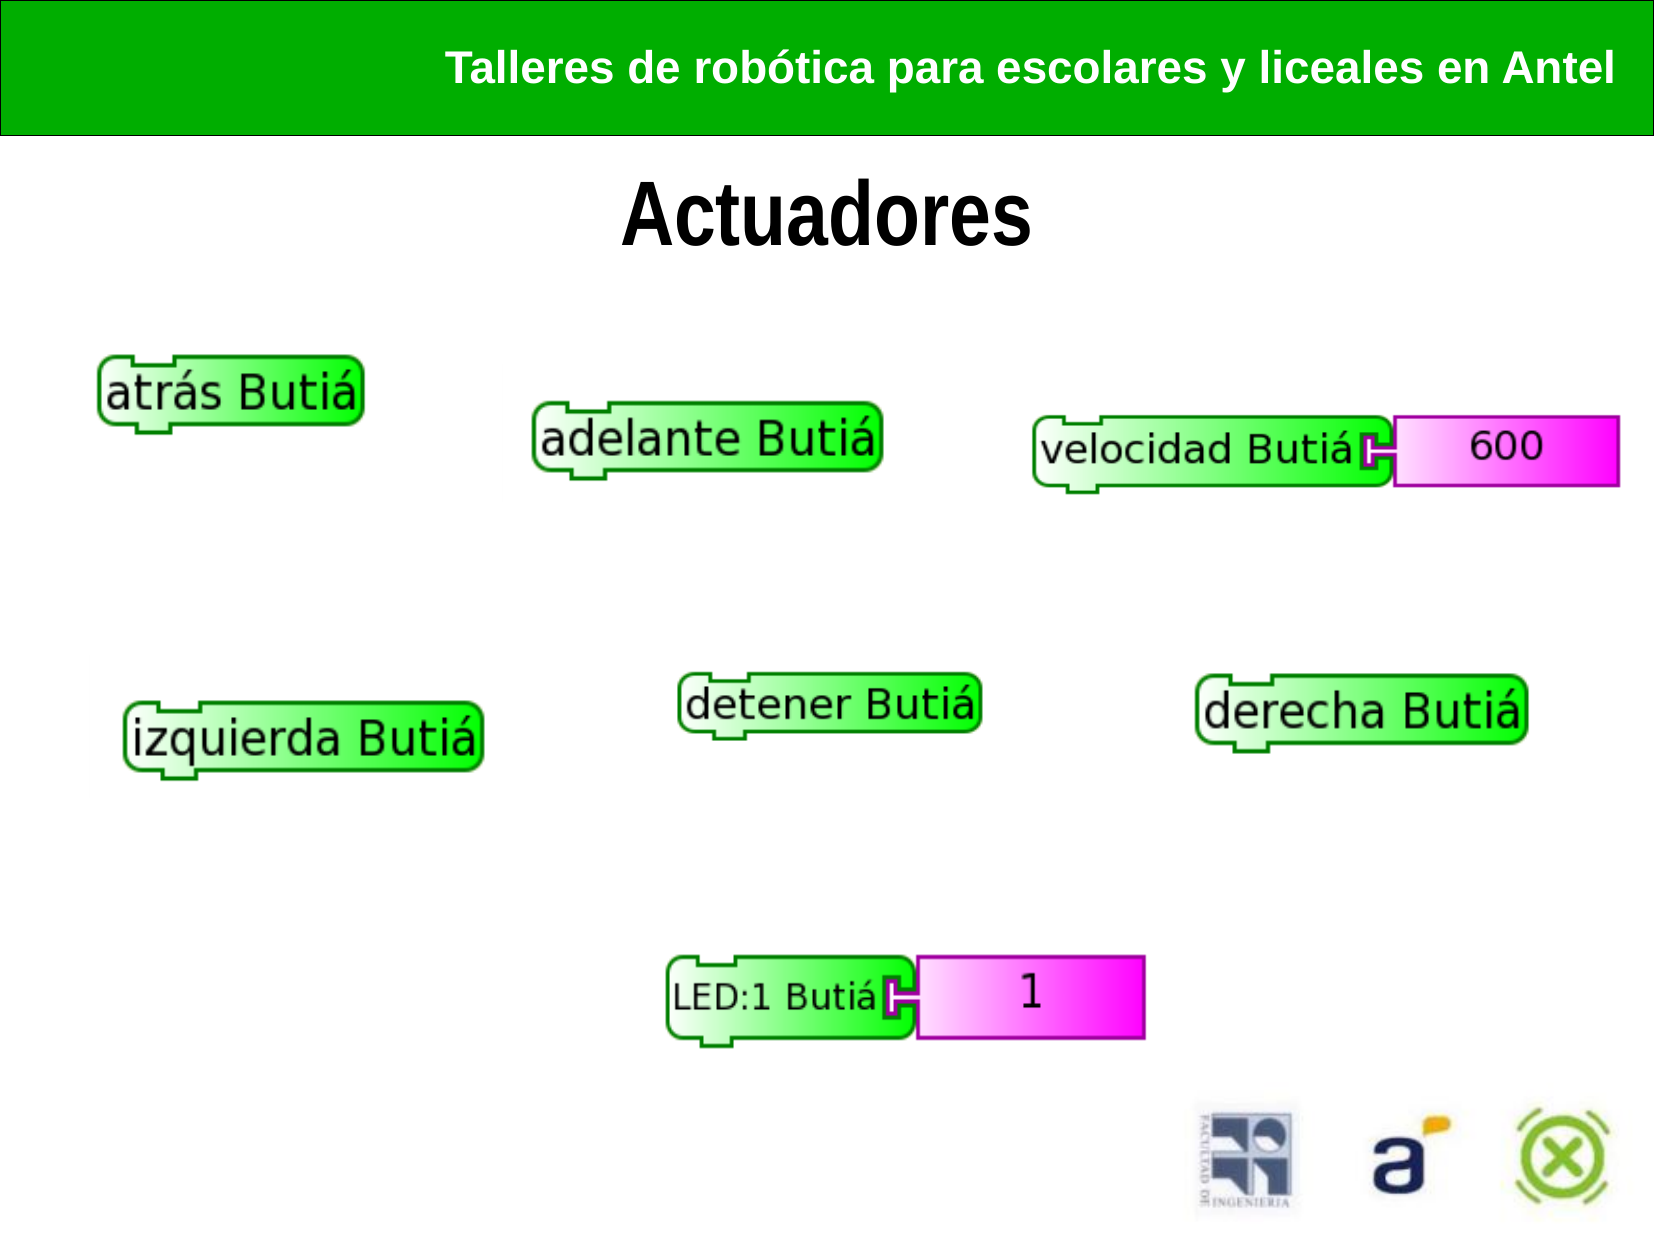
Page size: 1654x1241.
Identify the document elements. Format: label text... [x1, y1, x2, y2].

picture [0, 136, 1654, 1241]
text_box Talleres de robótica para escolares y liceales en Antel [0, 0, 1654, 136]
title Actuadores [82, 136, 1571, 316]
